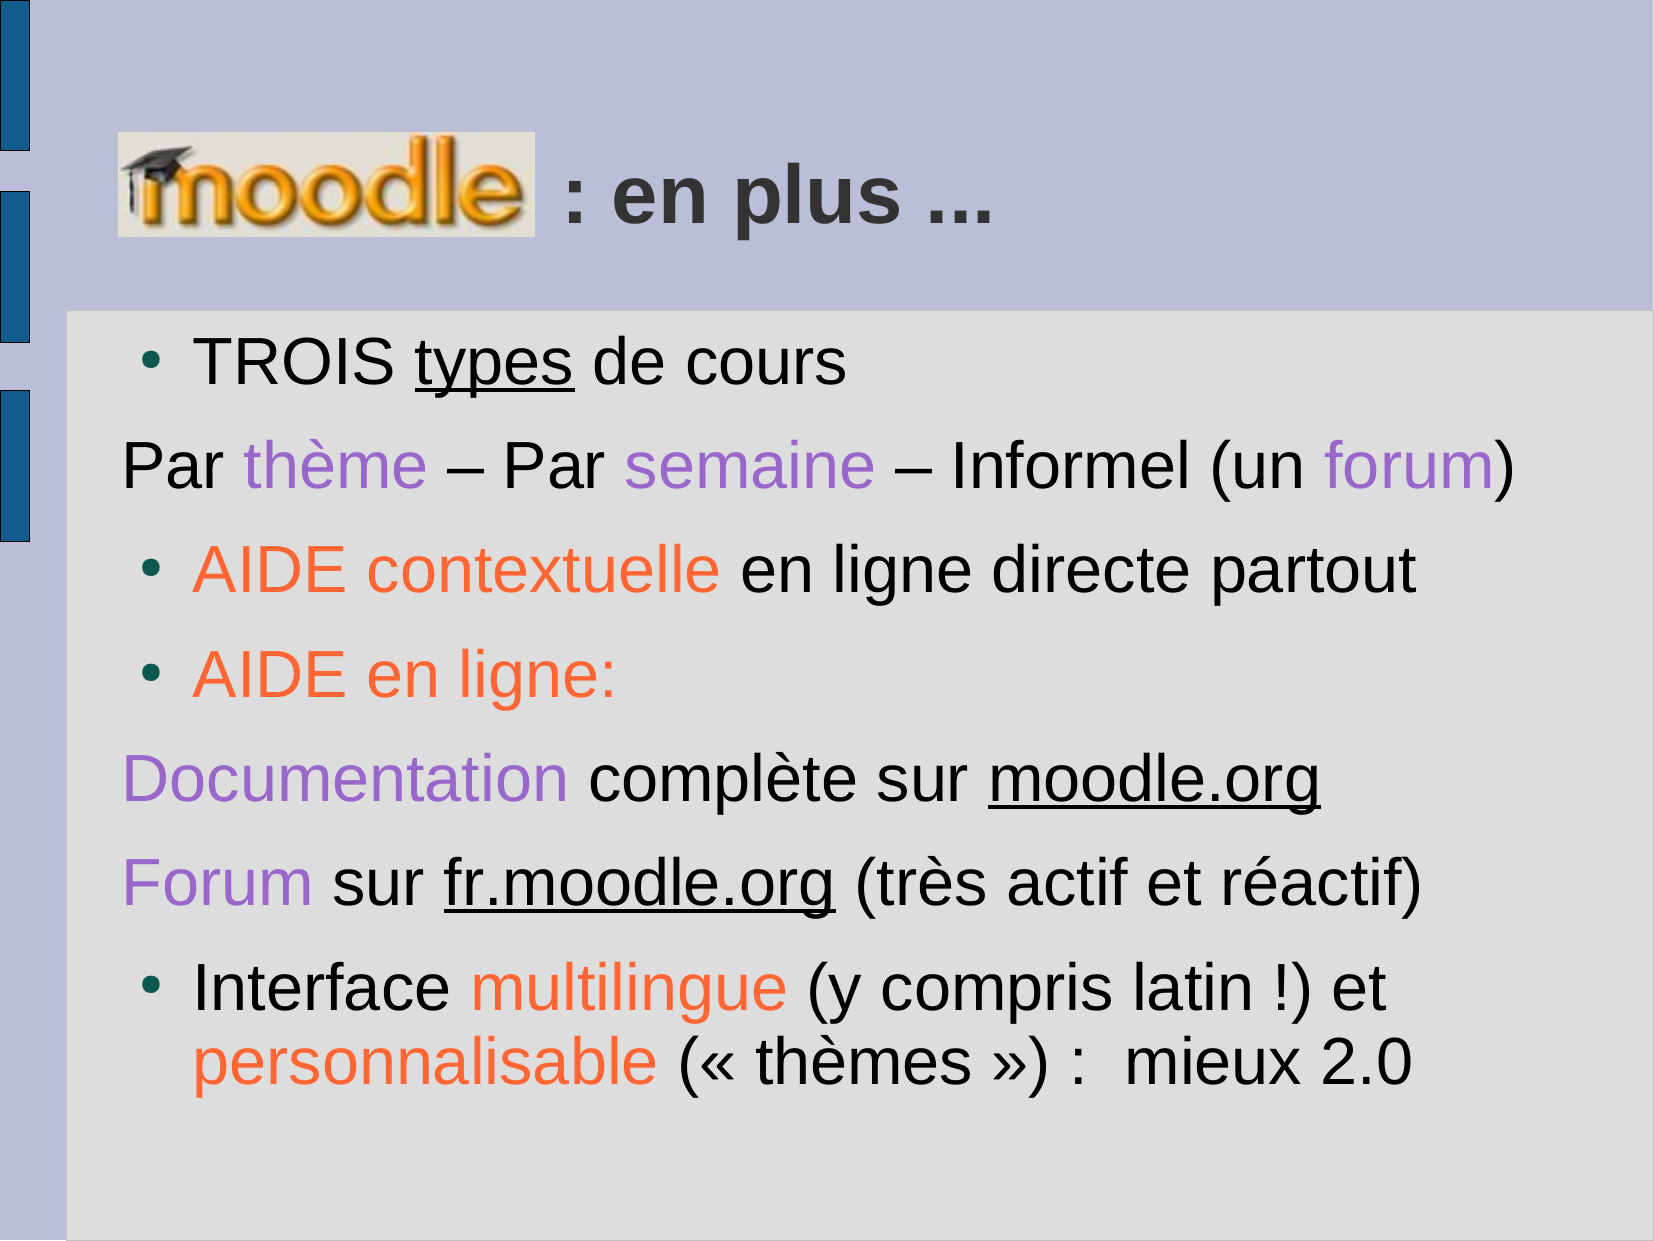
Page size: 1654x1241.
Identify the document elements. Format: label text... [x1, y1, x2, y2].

picture [118, 132, 535, 237]
title : en plus ... [118, 91, 1534, 299]
list TROIS types de cours Par thème – Par semaine – Informel (un forum) AIDE contextuelle en ligne directe partout AIDE en ligne: Documentation complète sur moodle.org Forum sur fr.moodle.org (très actif et réactif) Interface multilingue (y compris latin !) et personnalisable (« thèmes ») : mieux 2.0 [121, 323, 1565, 1180]
